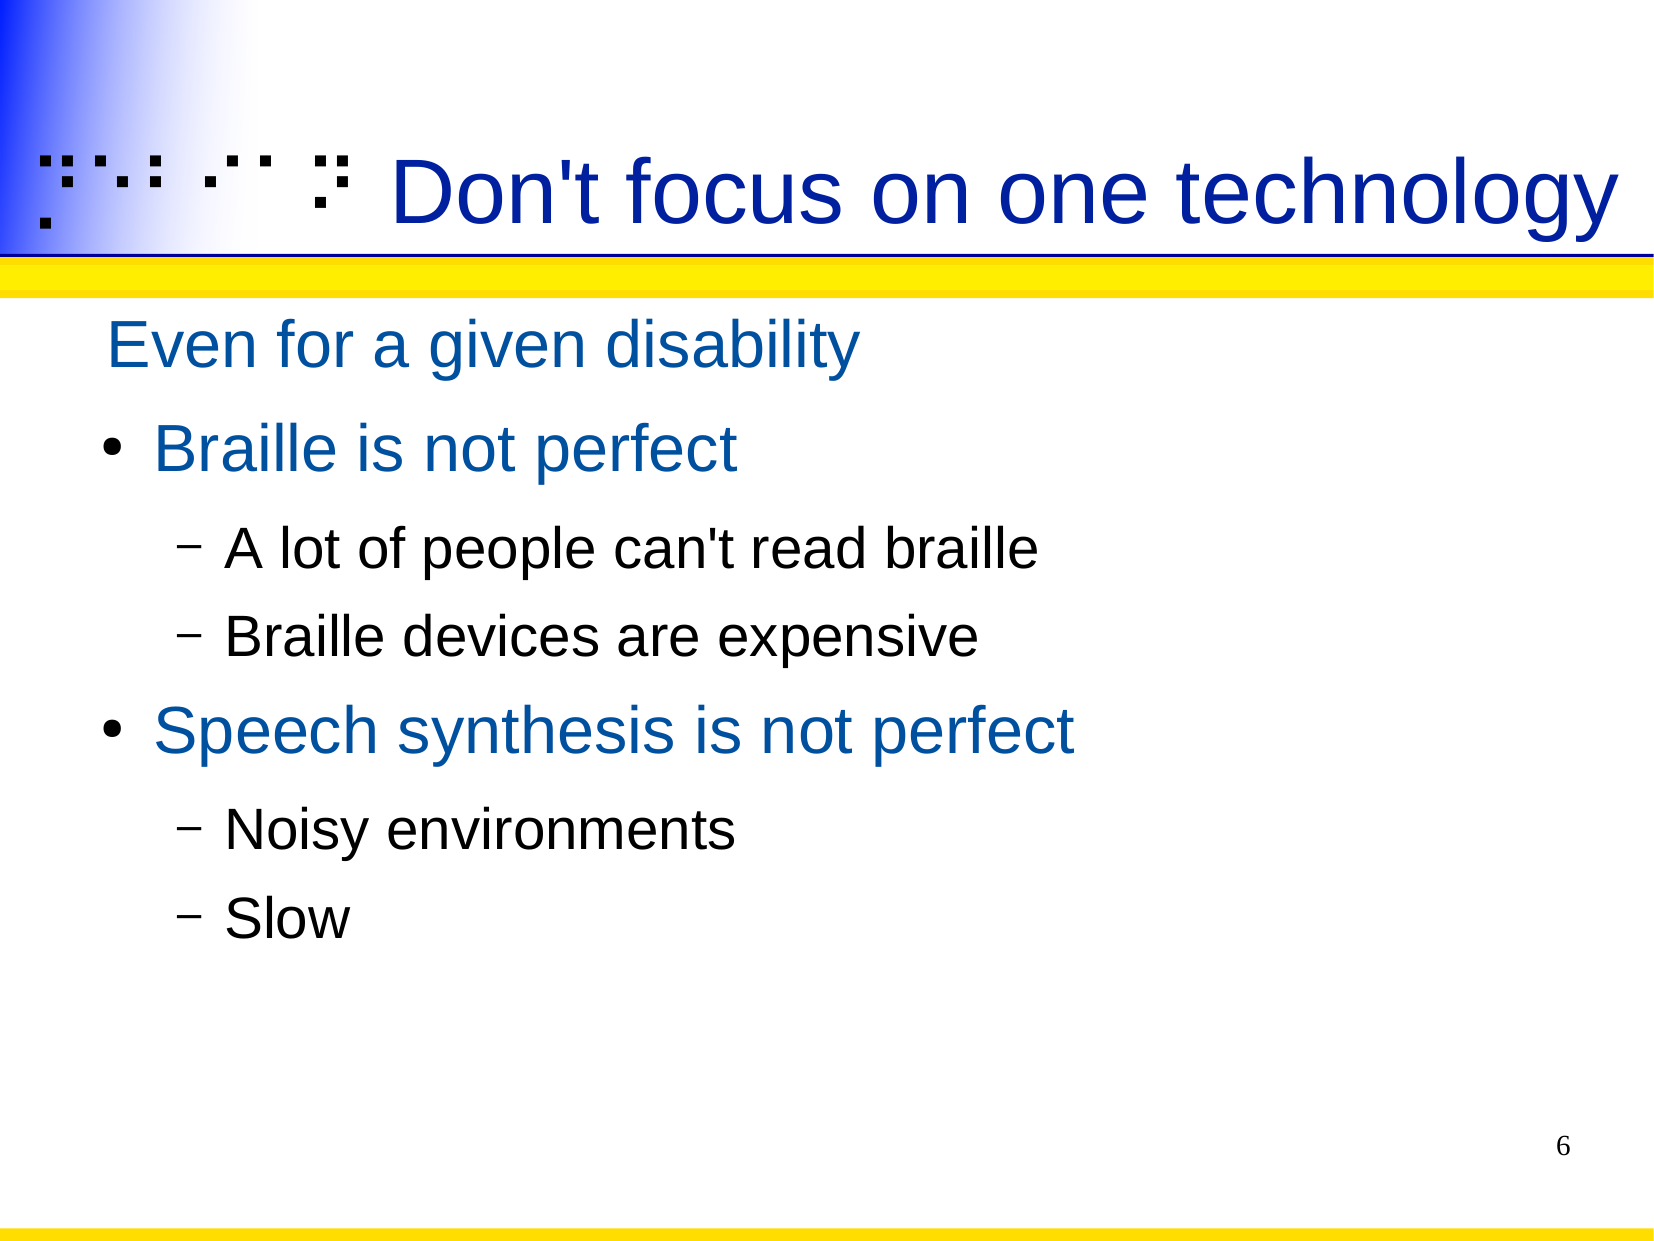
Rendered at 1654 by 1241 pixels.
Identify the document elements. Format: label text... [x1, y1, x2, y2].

list Even for a given disability Braille is not perfect A lot of people can't read braille Braille devices are expensive Speech synthesis is not perfect Noisy environments Slow [82, 307, 1571, 1126]
title Don't focus on one technology [336, 134, 1622, 250]
